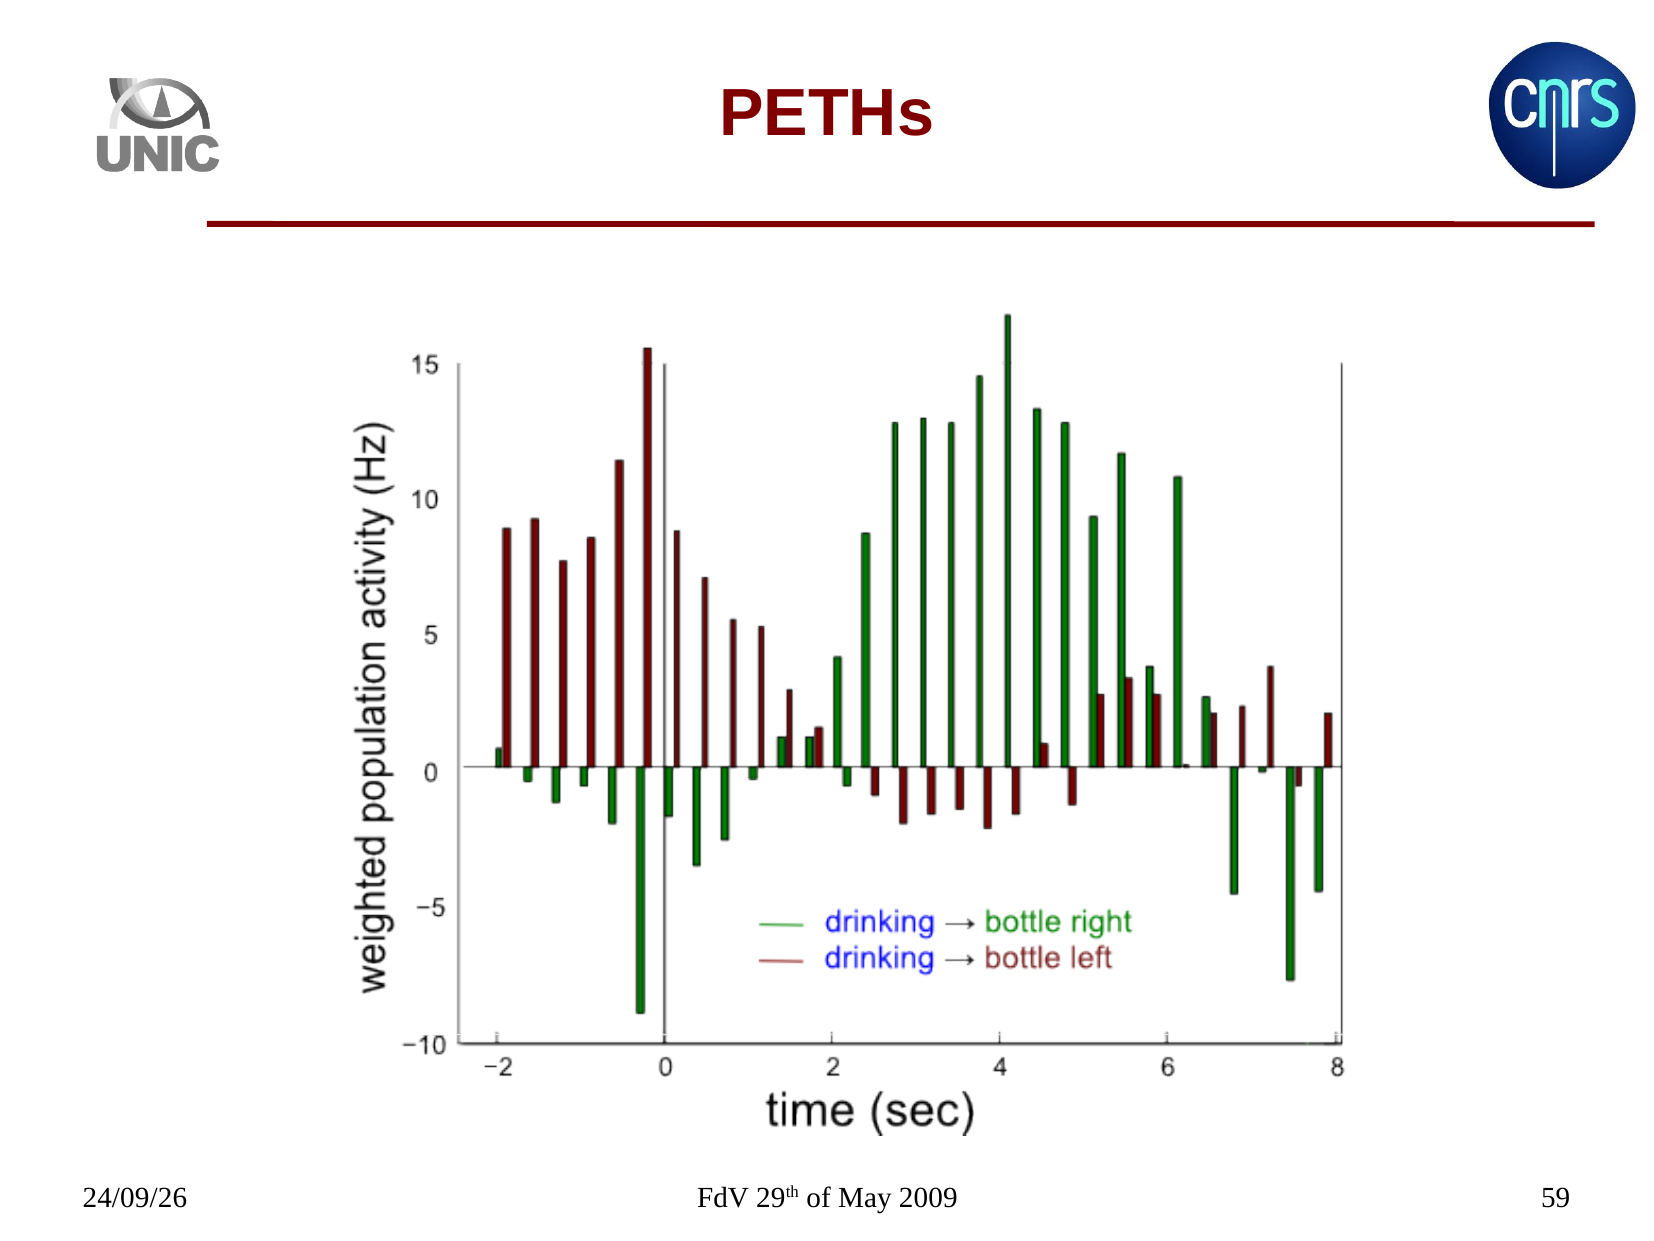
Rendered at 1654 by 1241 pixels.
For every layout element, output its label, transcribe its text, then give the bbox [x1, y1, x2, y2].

picture [334, 233, 1354, 1136]
picture [1571, 41, 1636, 189]
title PETHs [82, 17, 1571, 212]
text_box 13/02/12 [82, 1180, 468, 1215]
text_box FdV 29th of May 2009 [565, 1180, 1090, 1215]
text_box <numéro> [1185, 1180, 1571, 1215]
